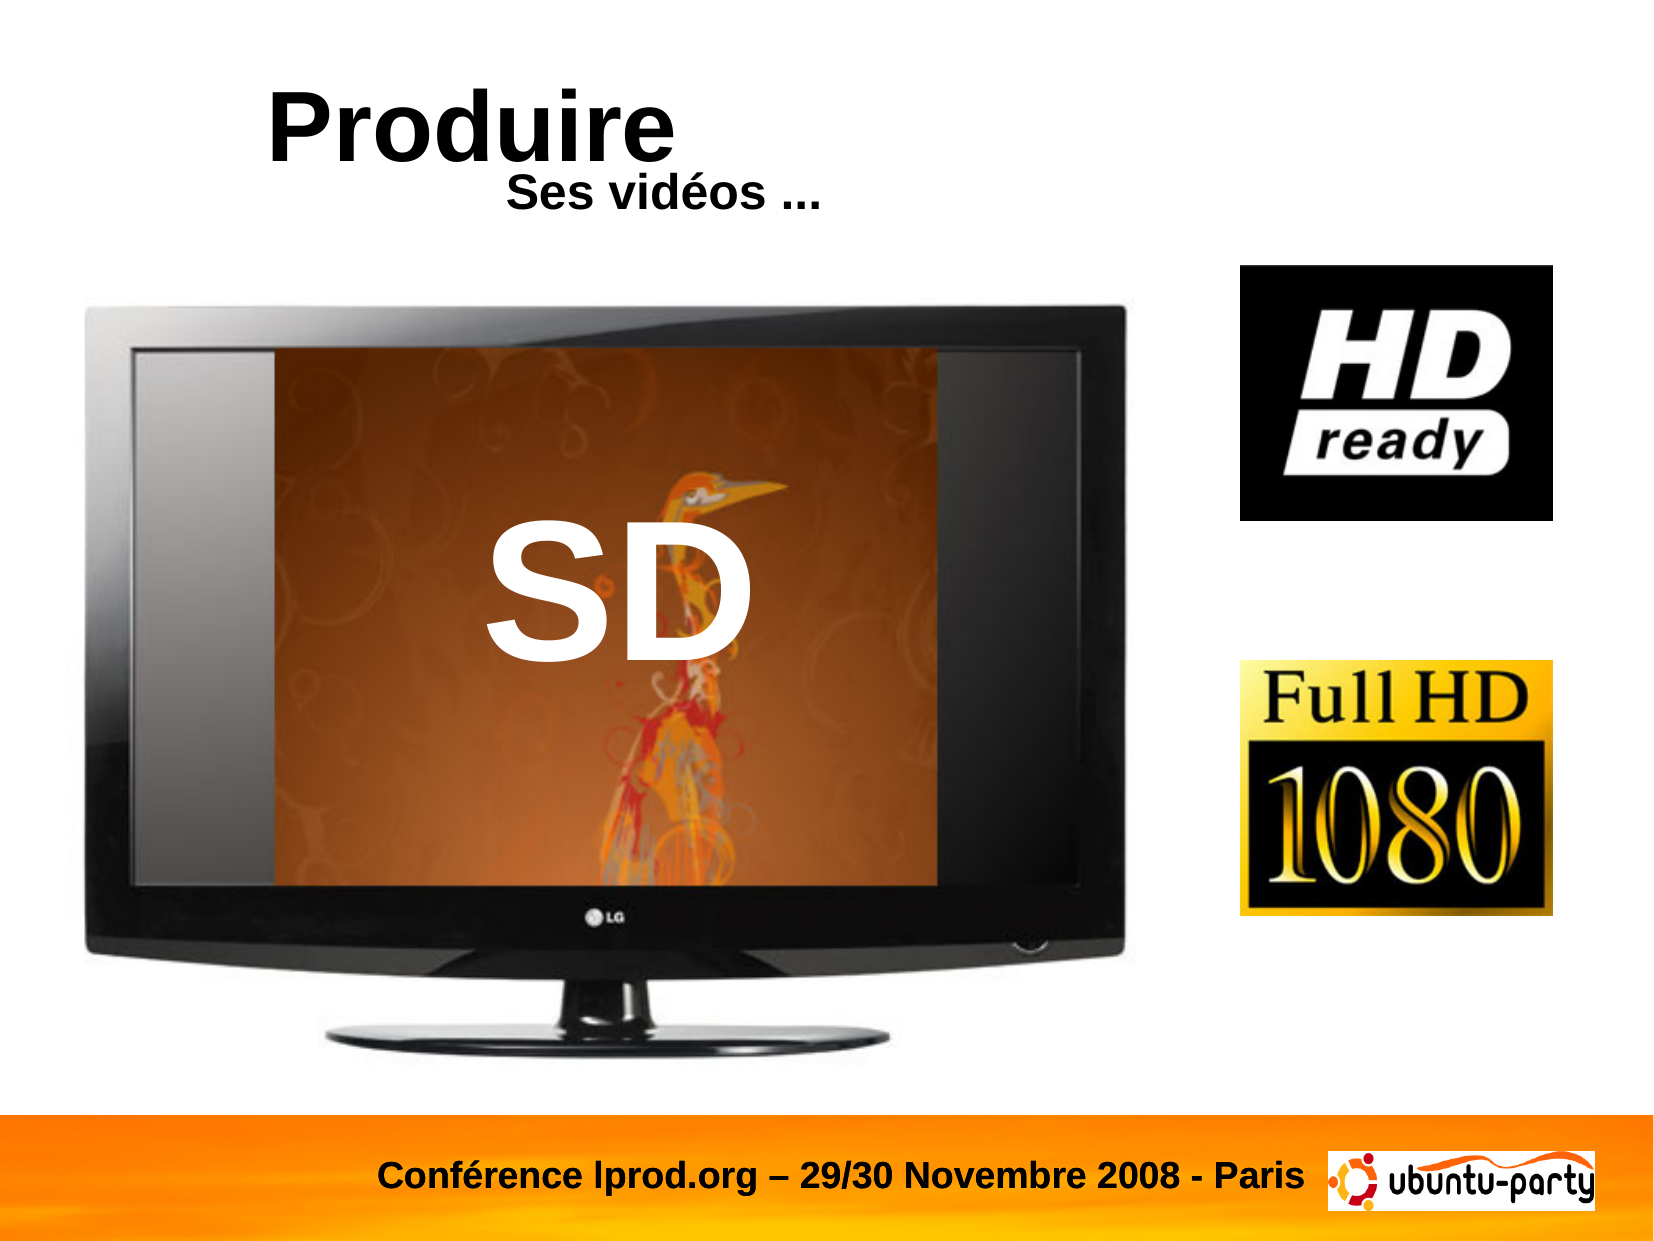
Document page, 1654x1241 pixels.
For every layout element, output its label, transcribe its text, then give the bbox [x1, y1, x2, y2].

text_box Conférence lprod.org – 29/30 Novembre 2008 - Paris [295, 1147, 1388, 1211]
text_box SD [442, 472, 798, 745]
picture [1240, 265, 1553, 521]
picture [0, 1115, 1654, 1241]
text_box Ses vidéos ... [118, 156, 1211, 237]
text_box Produire [59, 63, 886, 207]
picture [1240, 660, 1553, 916]
picture [2, 265, 1211, 1100]
